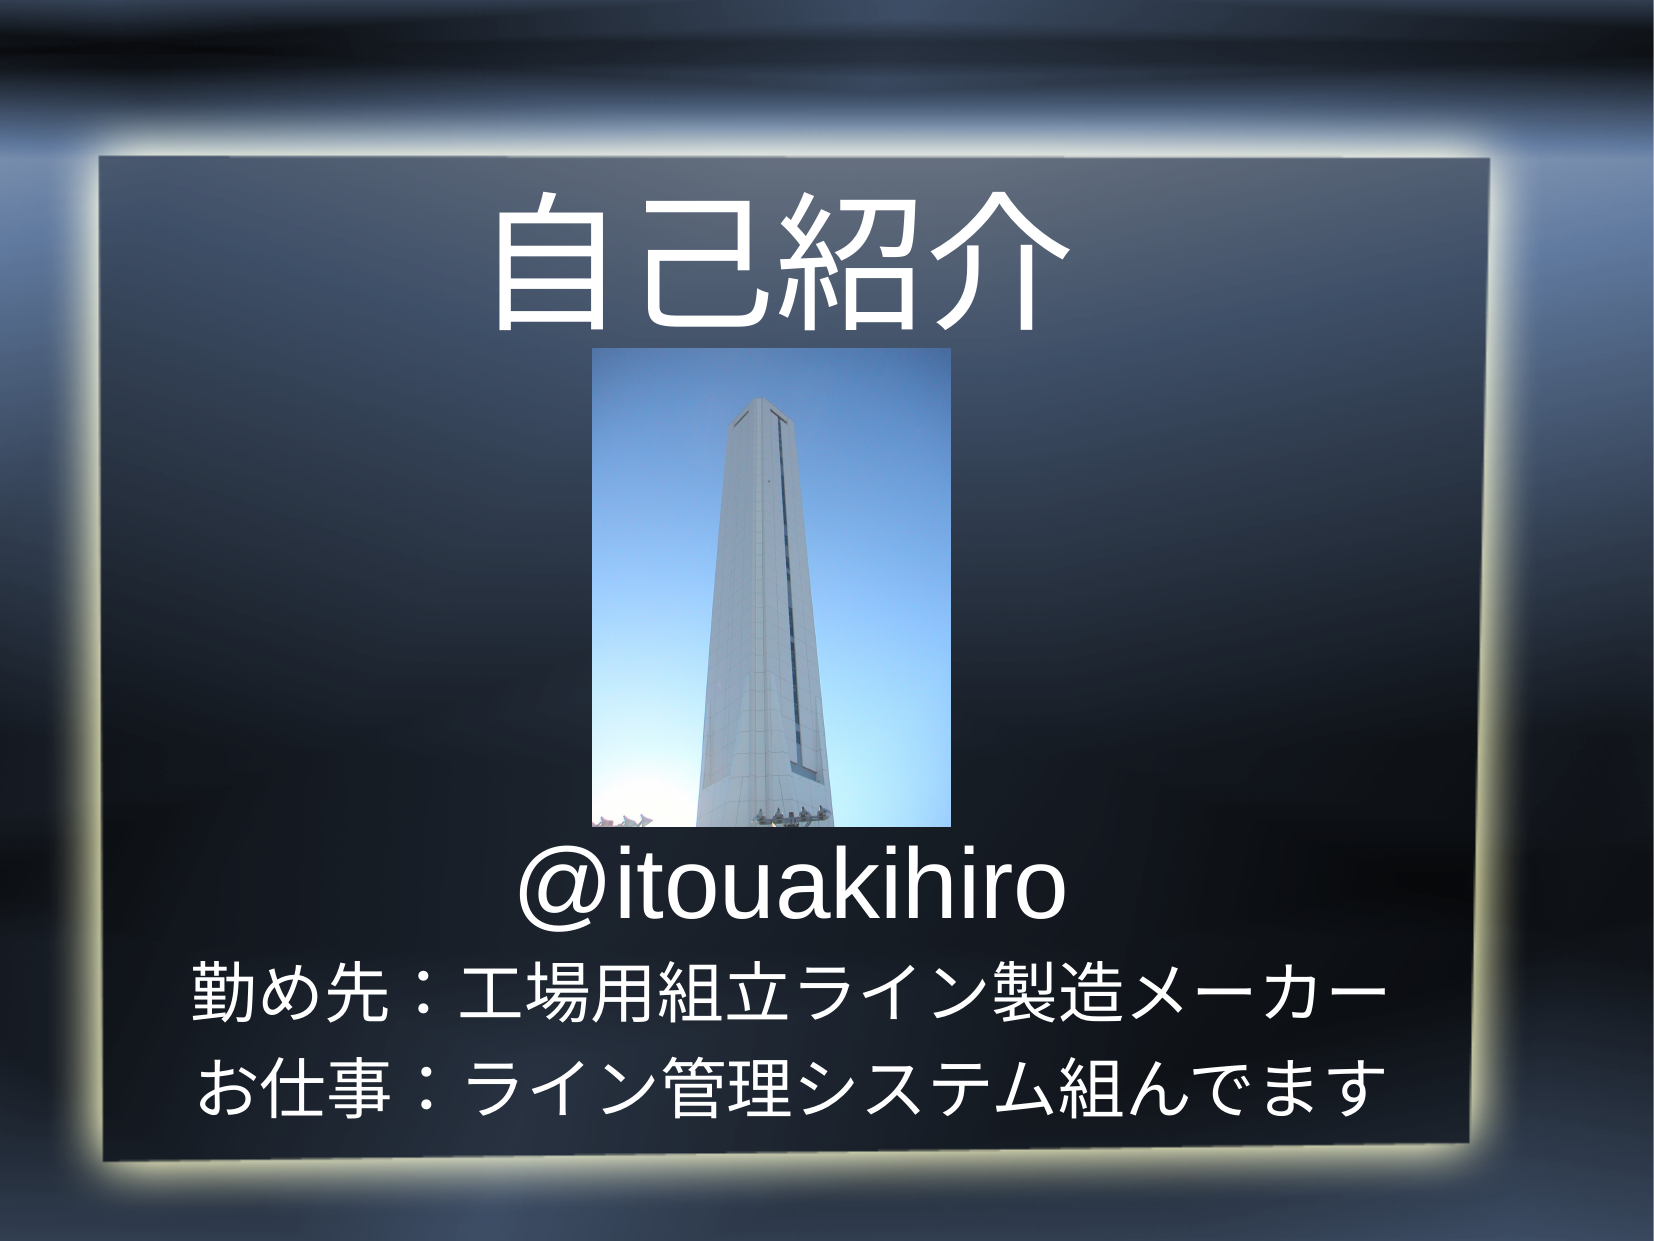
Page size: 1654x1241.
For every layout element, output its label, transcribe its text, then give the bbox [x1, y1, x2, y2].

subtitle @itouakihiro 勤め先：工場用組立ライン製造メーカー お仕事：ライン管理システム組んでます [135, 354, 1447, 1160]
picture [0, 0, 1654, 1241]
title 自己紹介 [128, 157, 1423, 350]
